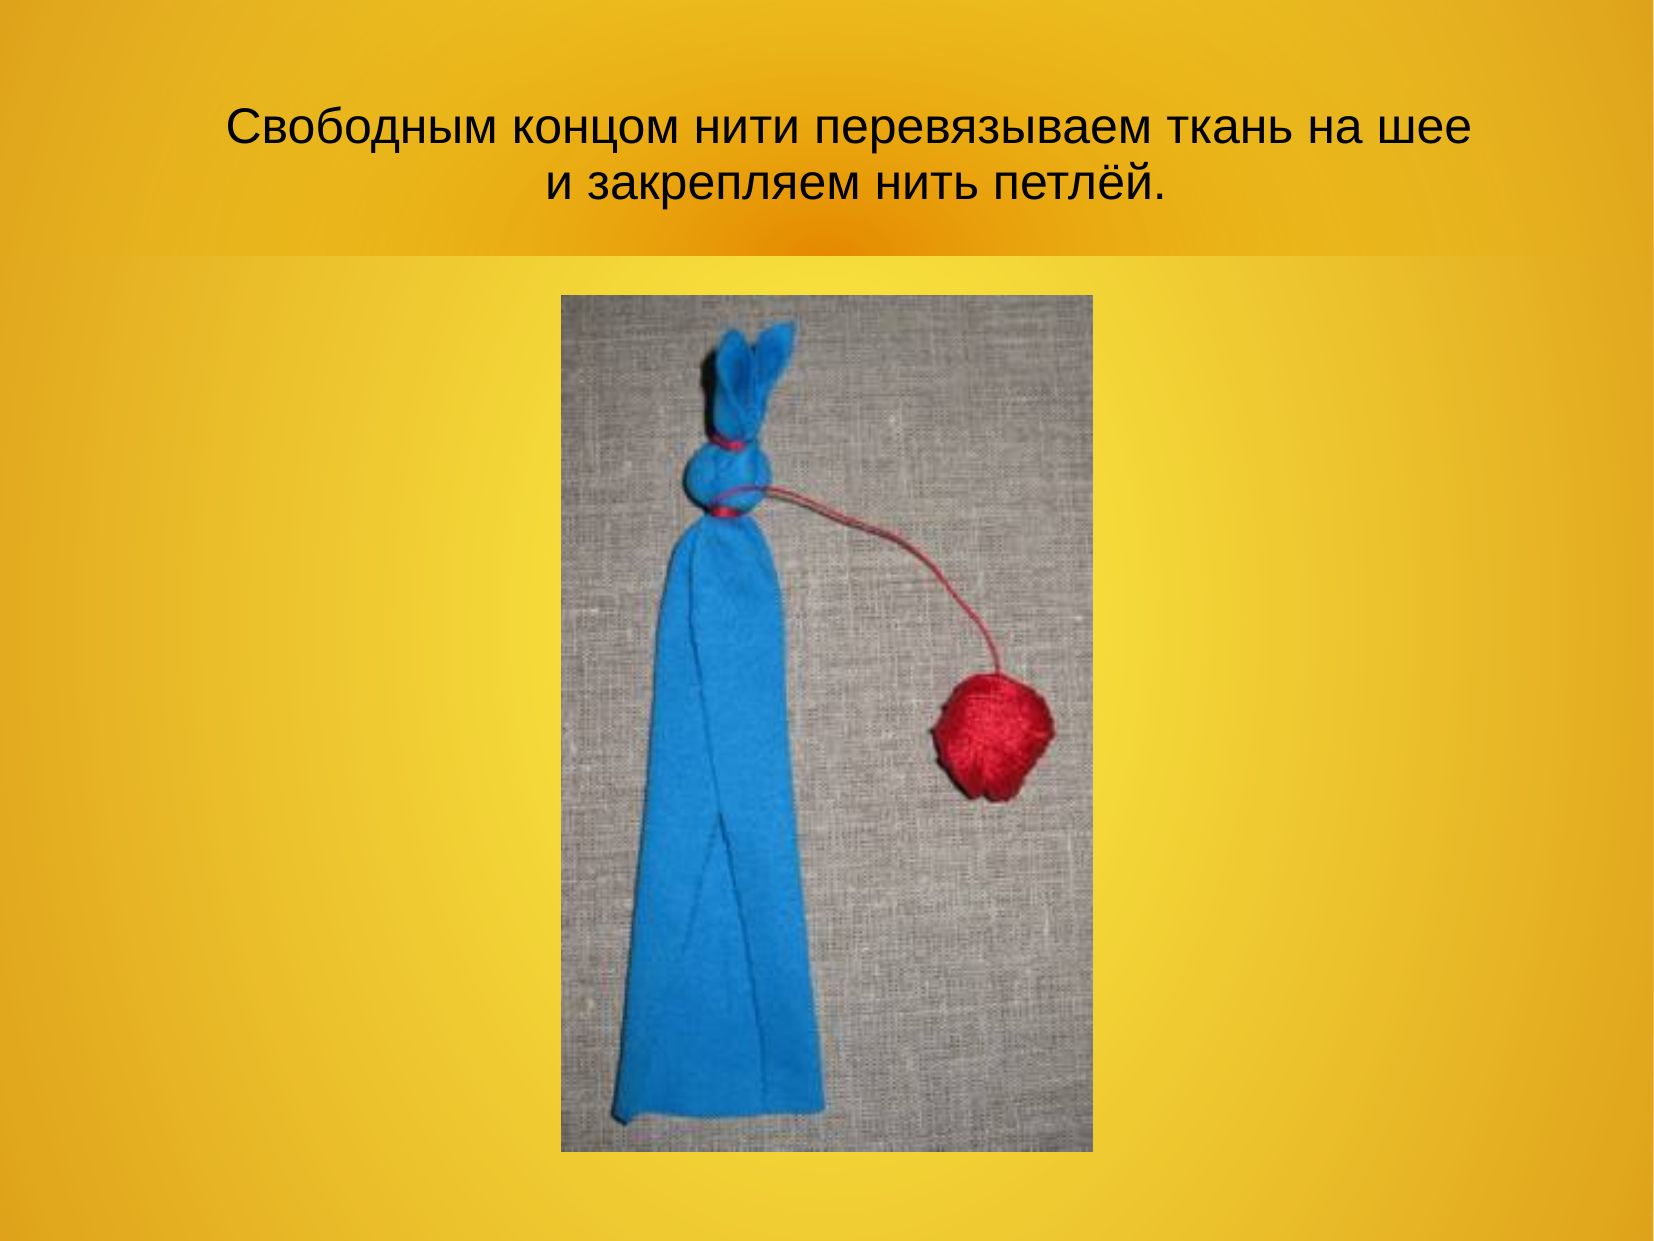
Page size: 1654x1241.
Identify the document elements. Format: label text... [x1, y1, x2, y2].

picture [561, 295, 1093, 1152]
text_box Свободным концом нити перевязываем ткань на шее и закрепляем нить петлёй. [29, 90, 1654, 218]
